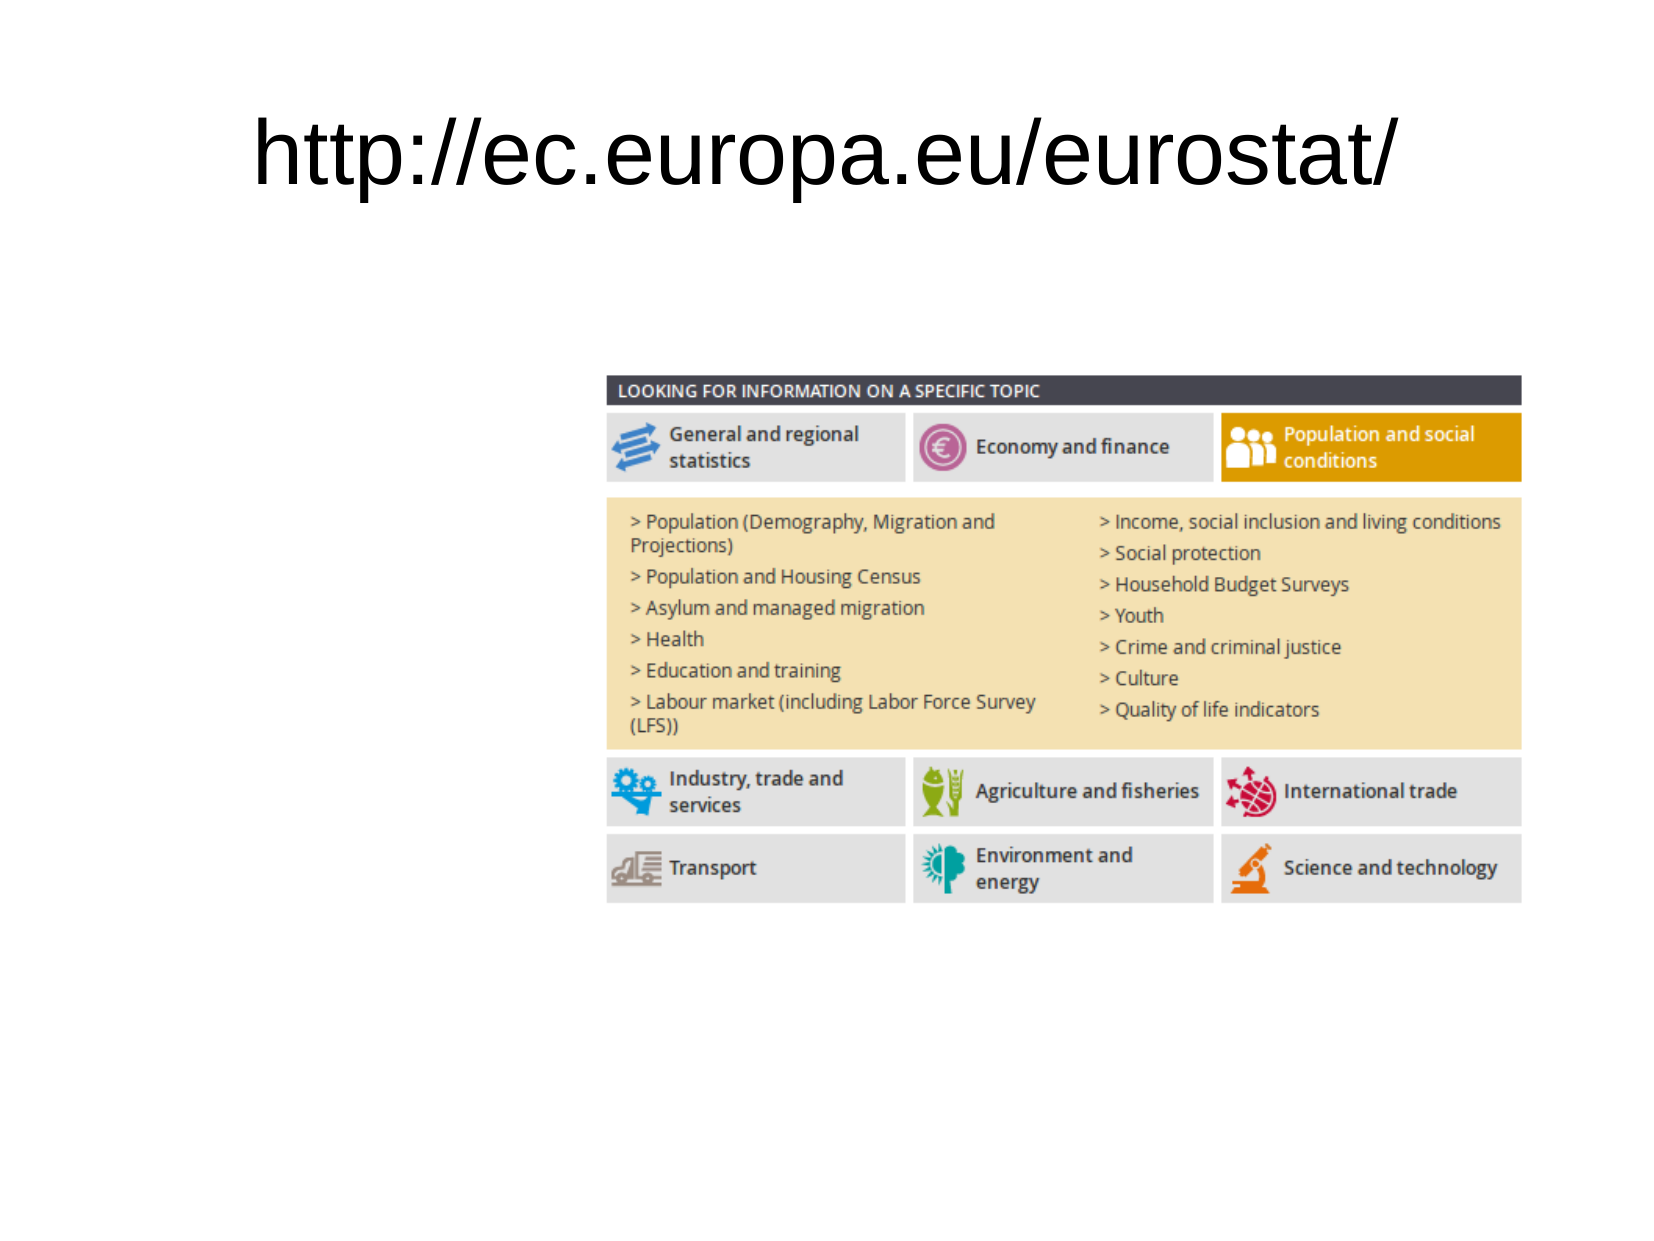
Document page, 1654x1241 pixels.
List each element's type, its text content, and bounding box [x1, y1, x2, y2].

picture [593, 360, 1536, 922]
title http://ec.europa.eu/eurostat/ [82, 49, 1571, 257]
